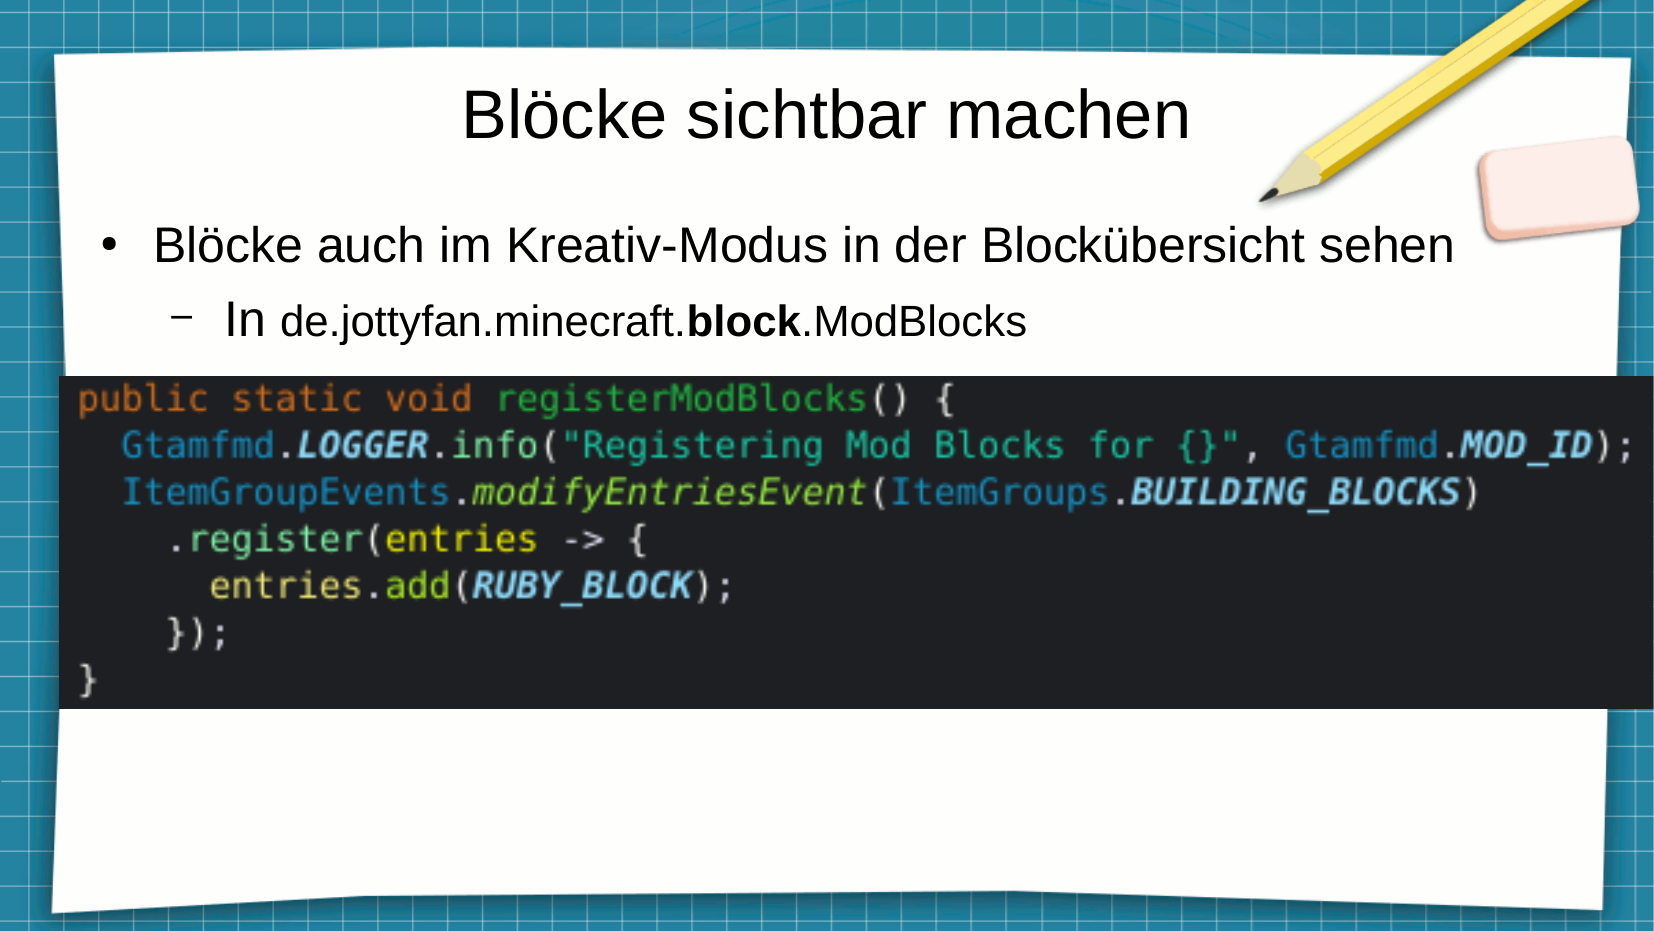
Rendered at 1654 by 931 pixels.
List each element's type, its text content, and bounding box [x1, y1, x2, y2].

title Blöcke sichtbar machen [82, 37, 1571, 193]
list Blöcke auch im Kreativ-Modus in der Blockübersicht sehen In de.jottyfan.minecraft.block.ModBlocks [82, 217, 1571, 376]
picture [0, 0, 1654, 931]
